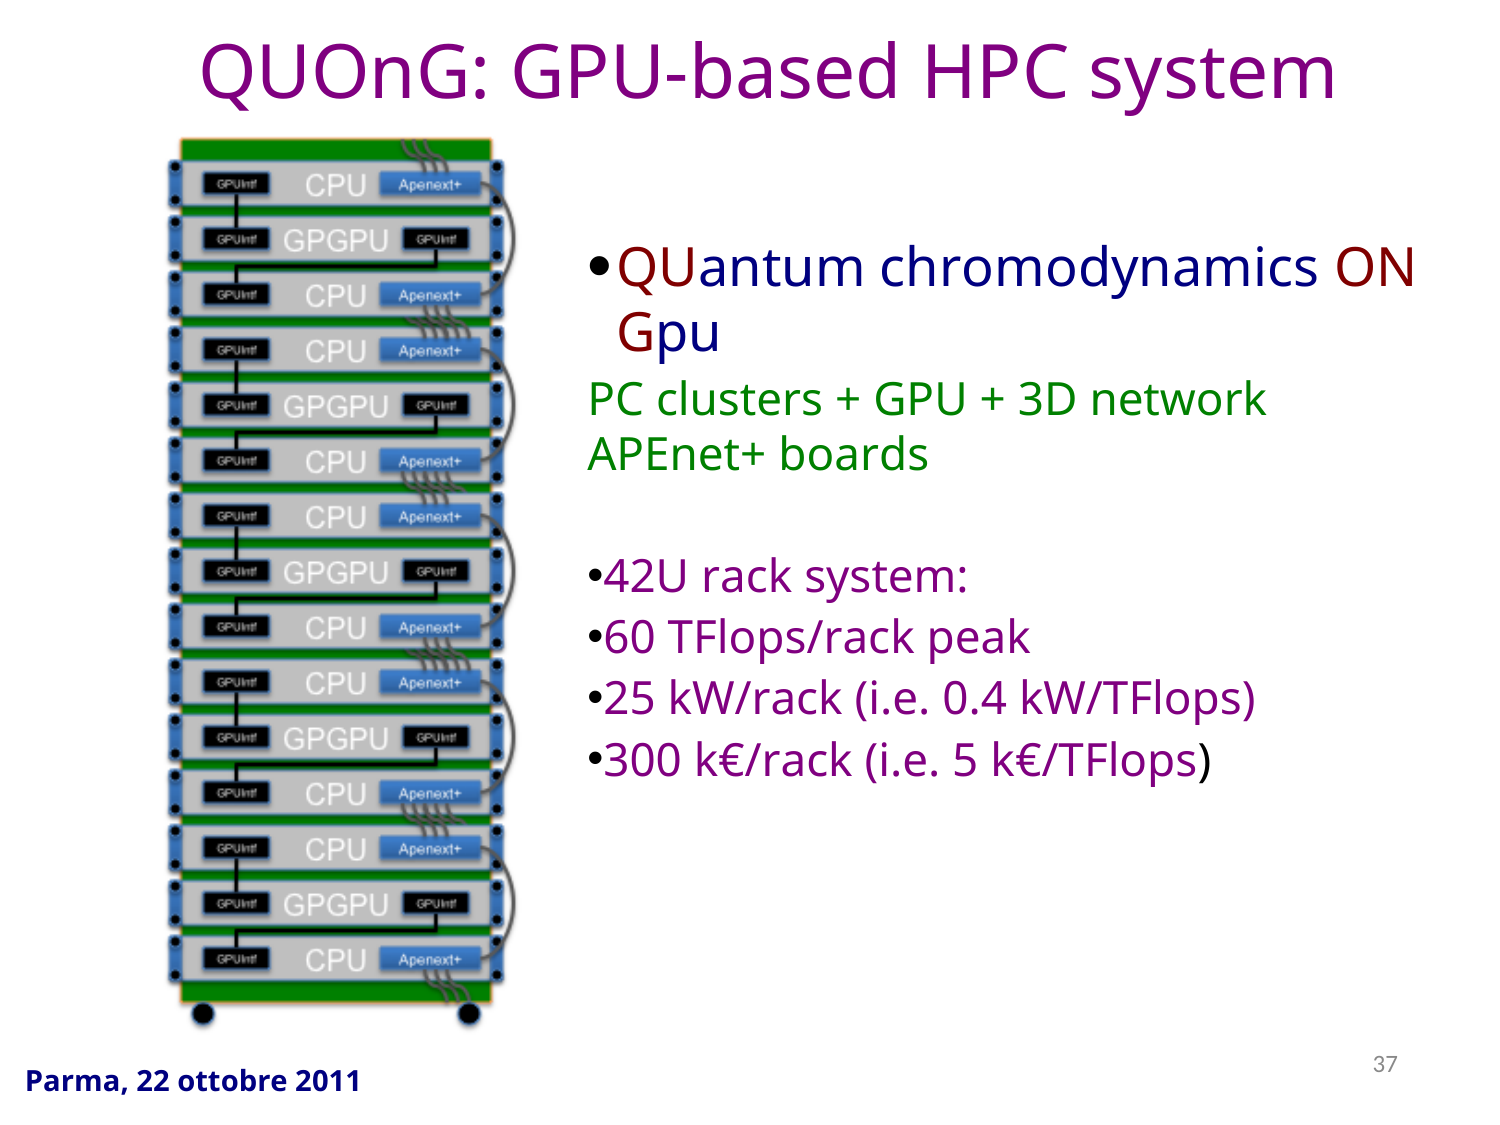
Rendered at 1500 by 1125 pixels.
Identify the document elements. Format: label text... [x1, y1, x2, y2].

picture [161, 132, 525, 1038]
text_box QUantum chromodynamics ON Gpu PC clusters + GPU + 3D network APEnet+ boards 42U rack system: 60 TFlops/rack peak 25 kW/rack (i.e. 0.4 kW/TFlops) 300 k€/rack (i.e. 5 k€/TFlops) [572, 224, 1433, 750]
title QUOnG: GPU-based HPC system [0, 15, 1500, 121]
